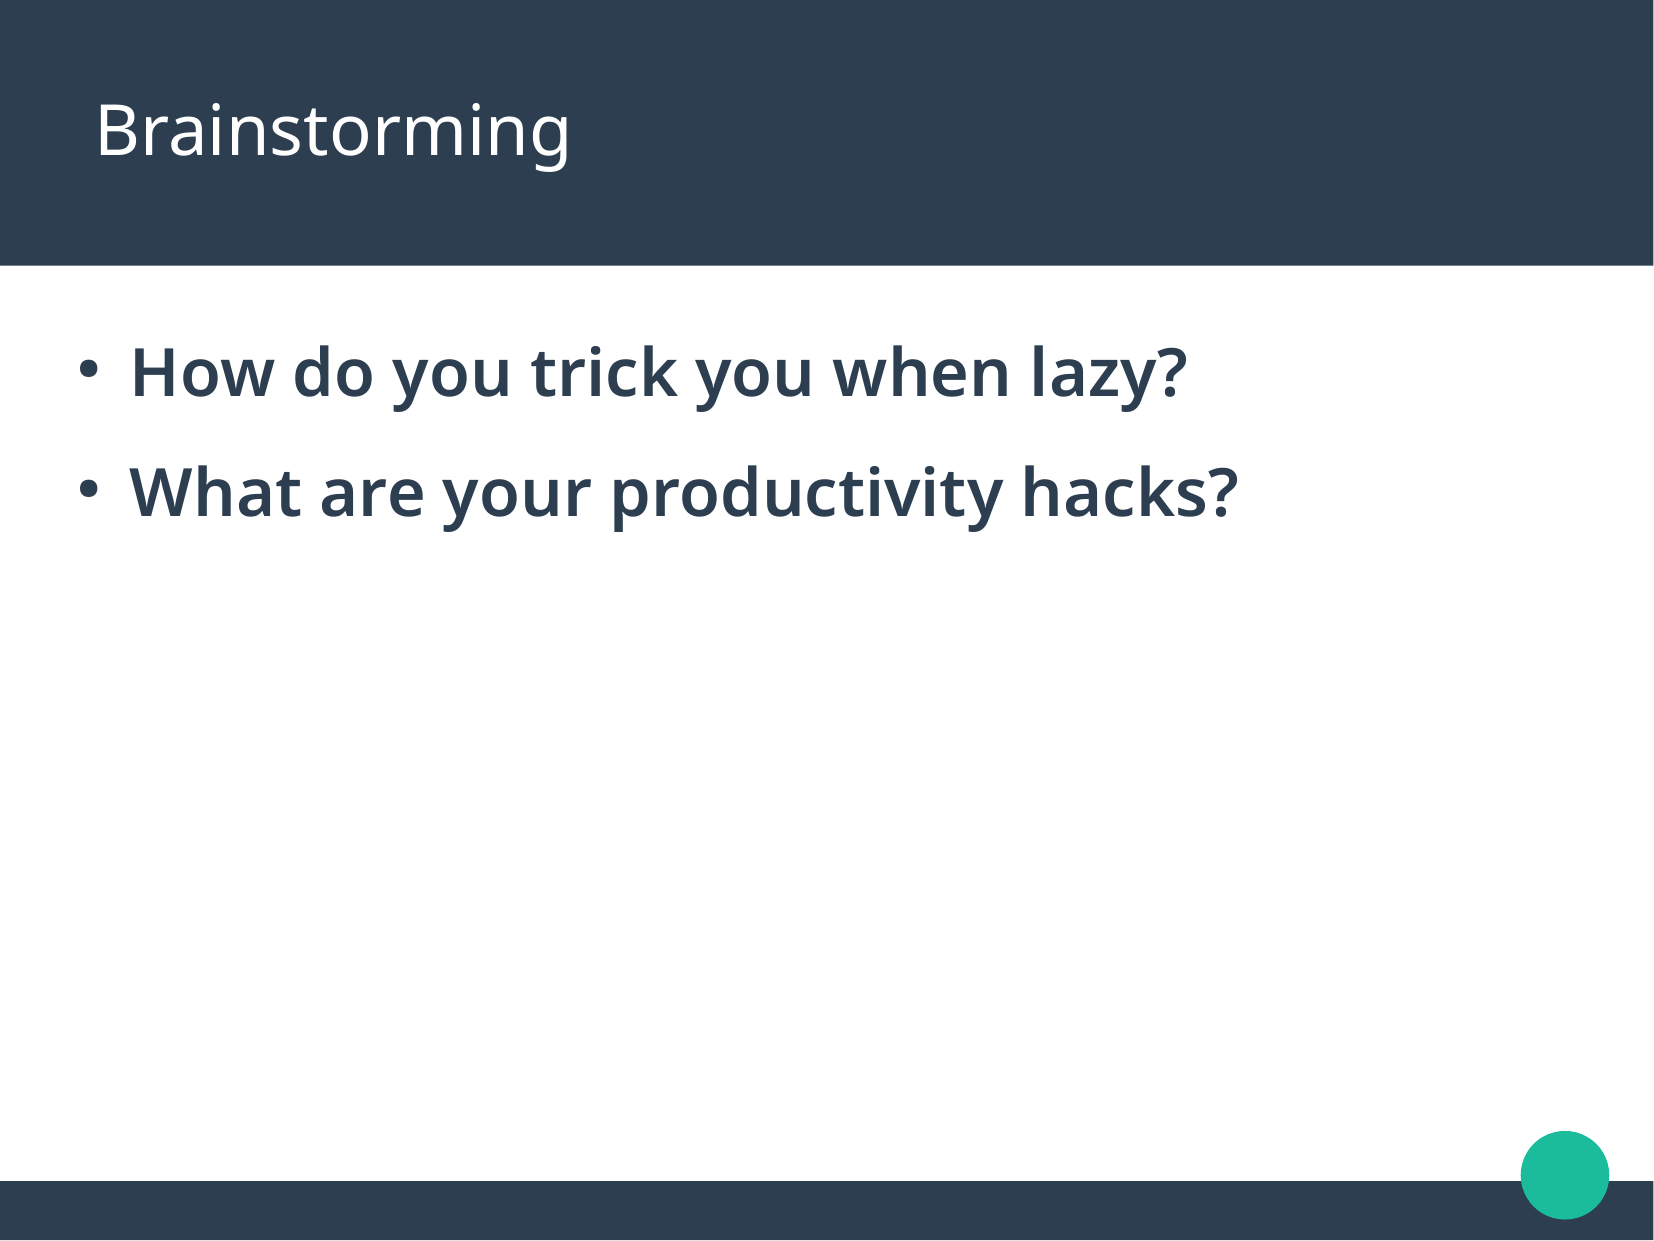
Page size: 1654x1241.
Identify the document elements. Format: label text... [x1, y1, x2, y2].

title Brainstorming [59, 49, 1595, 207]
list How do you trick you when lazy? What are your productivity hacks? [59, 324, 1595, 1152]
